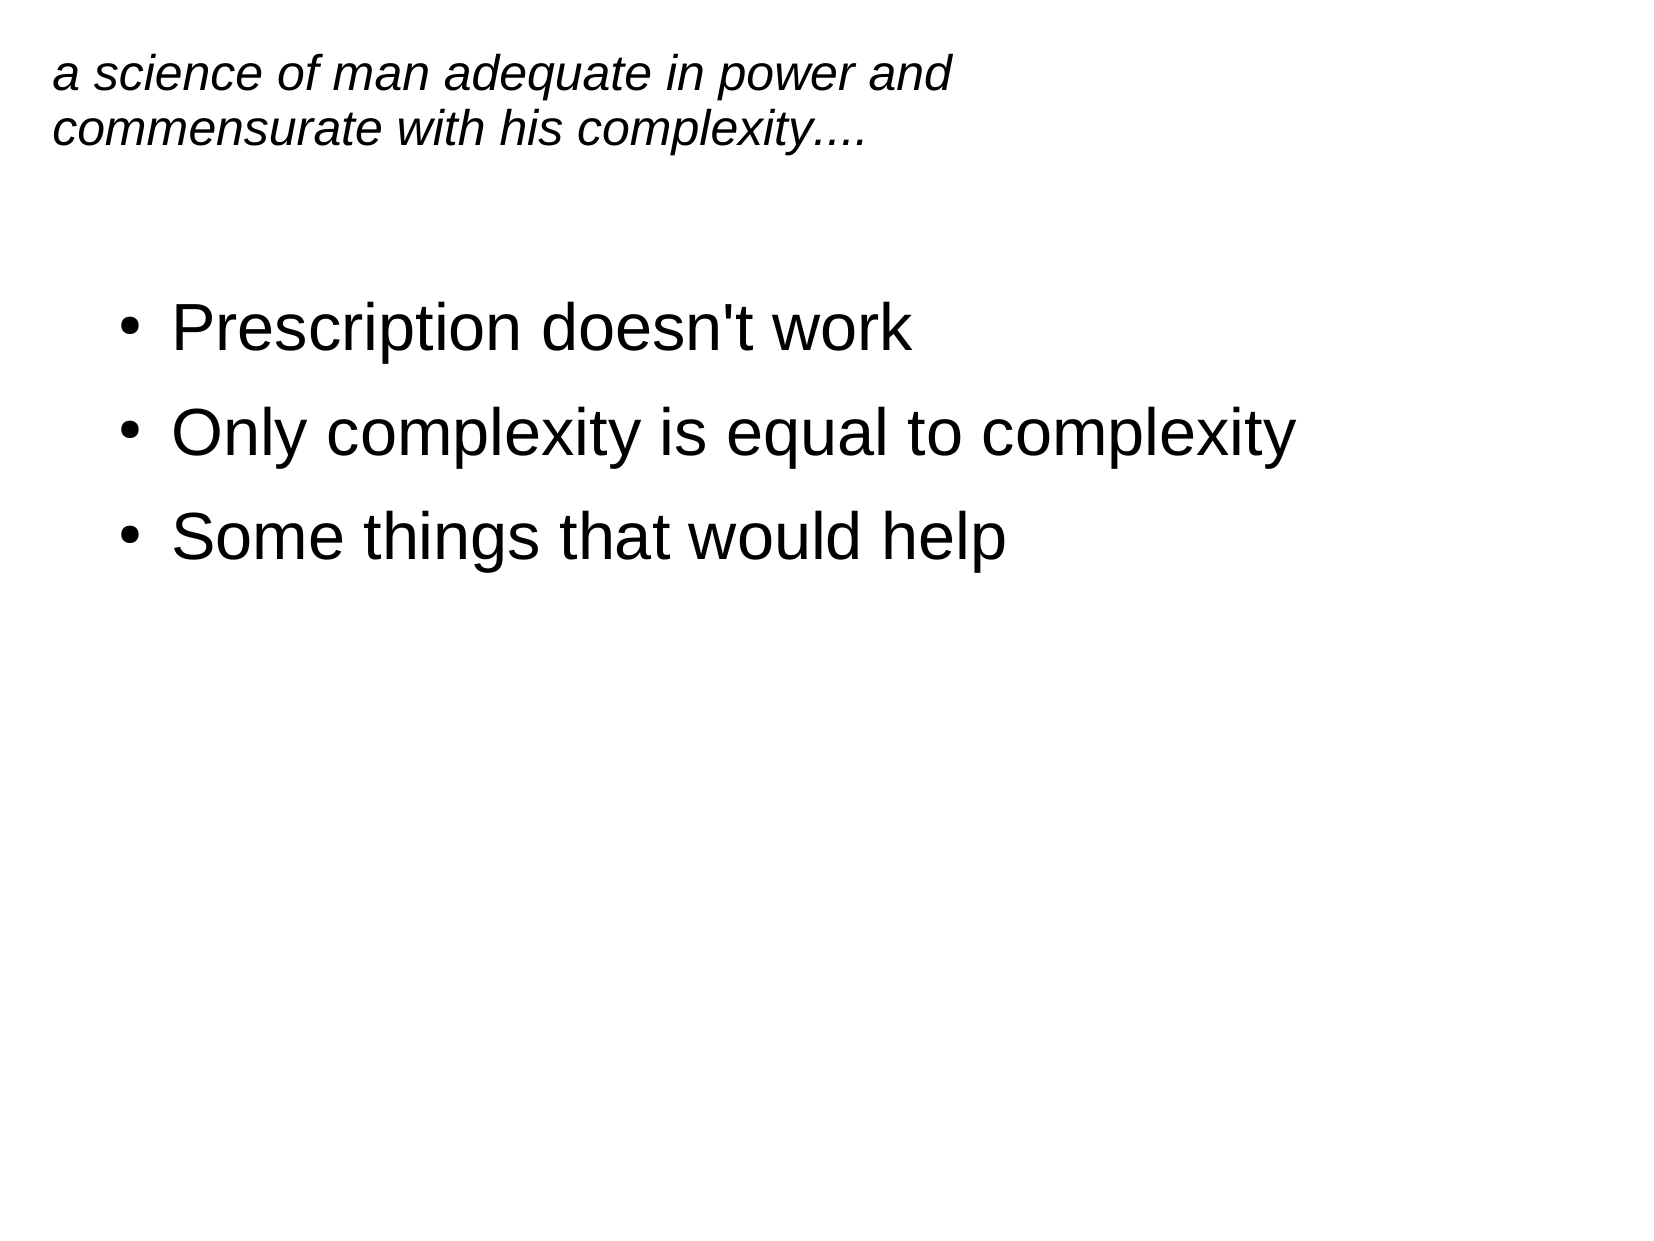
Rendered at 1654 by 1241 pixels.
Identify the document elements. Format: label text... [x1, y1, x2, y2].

text_box a science of man adequate in power and commensurate with his complexity.... [37, 37, 1126, 164]
list Prescription doesn't work Only complexity is equal to complexity Some things that would help [82, 290, 1571, 1109]
